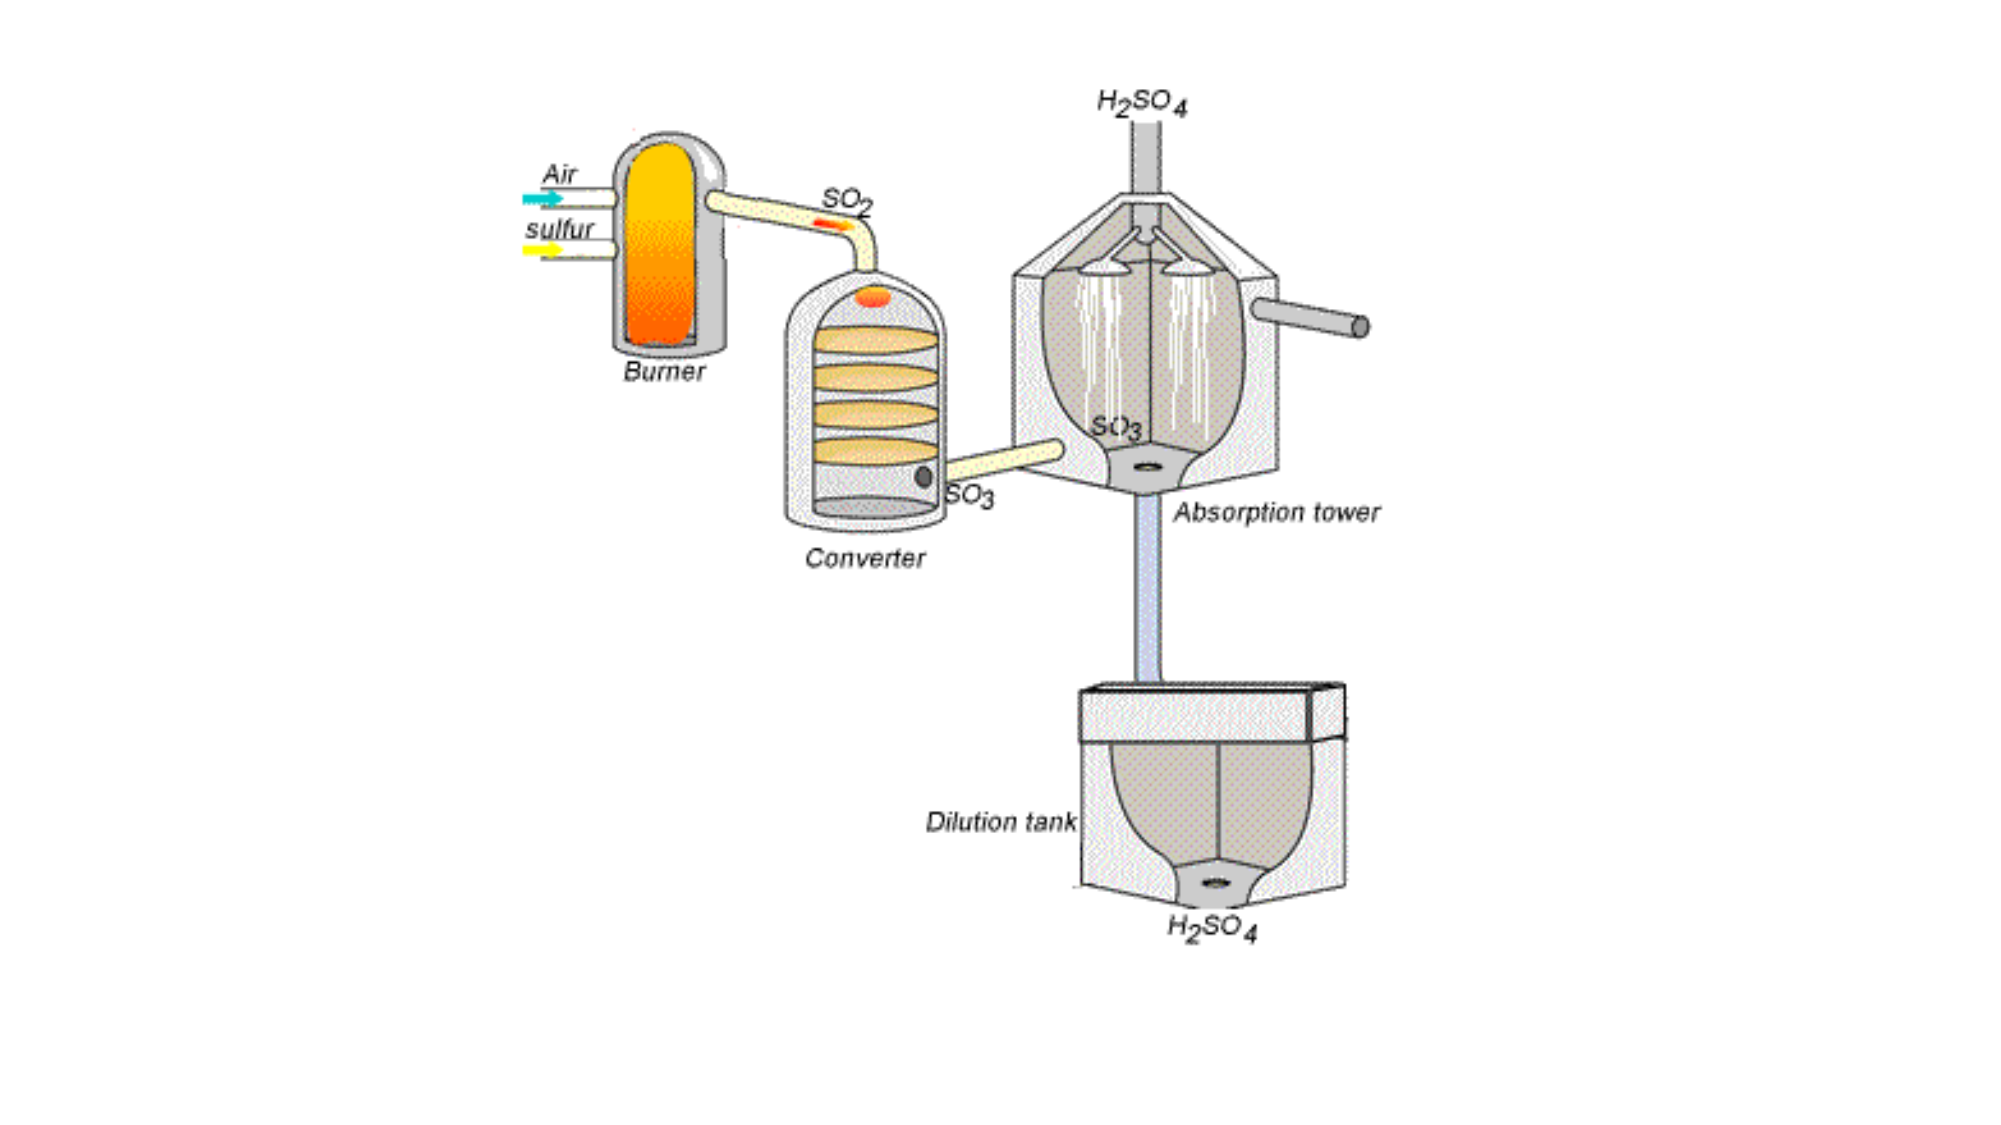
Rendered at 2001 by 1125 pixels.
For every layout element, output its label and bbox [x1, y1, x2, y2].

picture [439, 1, 1462, 1025]
